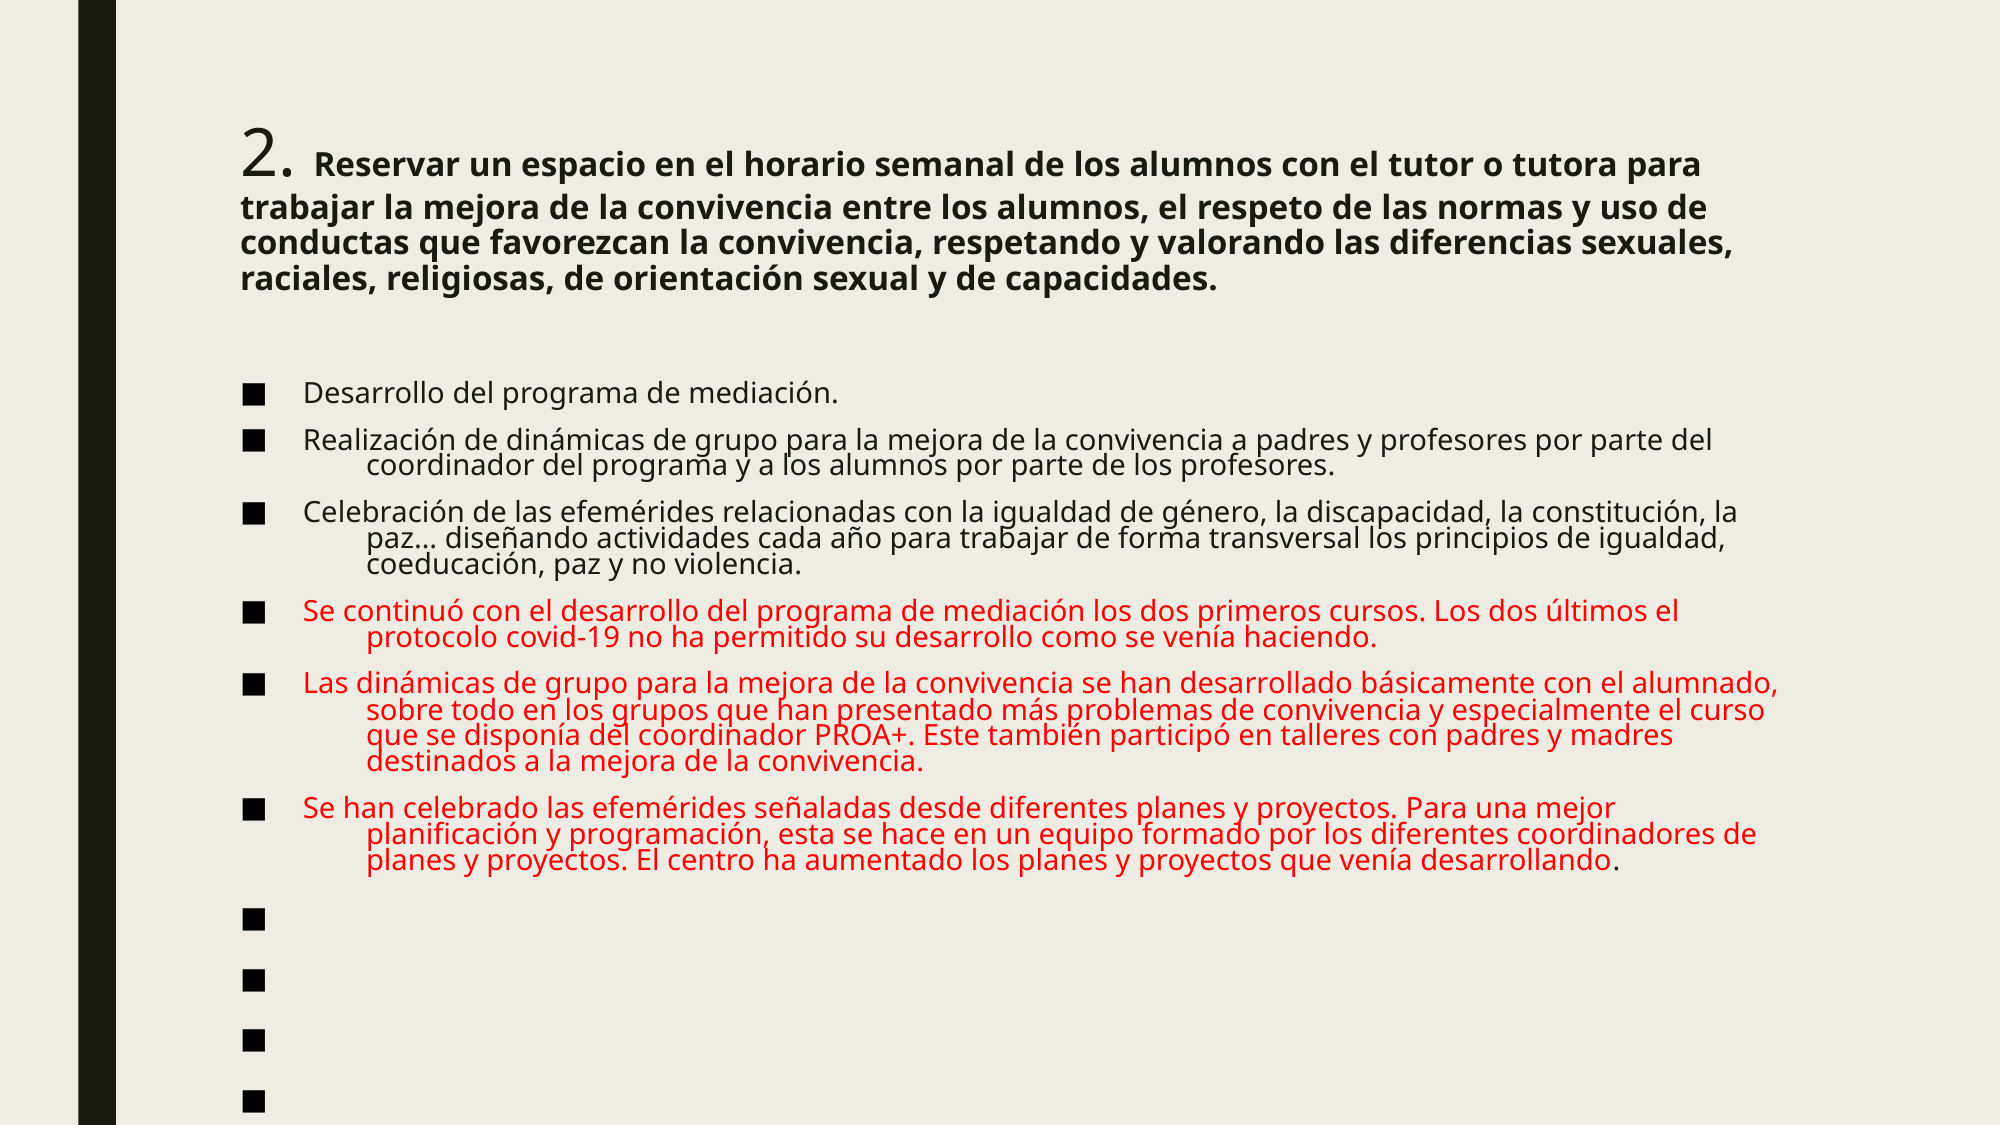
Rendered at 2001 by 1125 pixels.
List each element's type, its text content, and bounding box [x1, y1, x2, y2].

list Desarrollo del programa de mediación. Realización de dinámicas de grupo para la mejora de la convivencia a padres y profesores por parte del coordinador del programa y a los alumnos por parte de los profesores. Celebración de las efemérides relacionadas con la igualdad de género, la discapacidad, la constitución, la paz… diseñando actividades cada año para trabajar de forma transversal los principios de igualdad, coeducación, paz y no violencia. Se continuó con el desarrollo del programa de mediación los dos primeros cursos. Los dos últimos el protocolo covid-19 no ha permitido su desarrollo como se venía haciendo. Las dinámicas de grupo para la mejora de la convivencia se han desarrollado básicamente con el alumnado, sobre todo en los grupos que han presentado más problemas de convivencia y especialmente el curso que se disponía del coordinador PROA+. Este también participó en talleres con padres y madres destinados a la mejora de la convivencia. Se han celebrado las efemérides señaladas desde diferentes planes y proyectos. Para una mejor planificación y programación, esta se hace en un equipo formado por los diferentes coordinadores de planes y proyectos. El centro ha aumentado los planes y proyectos que venía desarrollando. [225, 375, 1801, 963]
title 2. Reservar un espacio en el horario semanal de los alumnos con el tutor o tutora para trabajar la mejora de la convivencia entre los alumnos, el respeto de las normas y uso de conductas que favorezcan la convivencia, respetando y valorando las diferencias sexuales, raciales, religiosas, de orientación sexual y de capacidades. [225, 112, 1801, 357]
